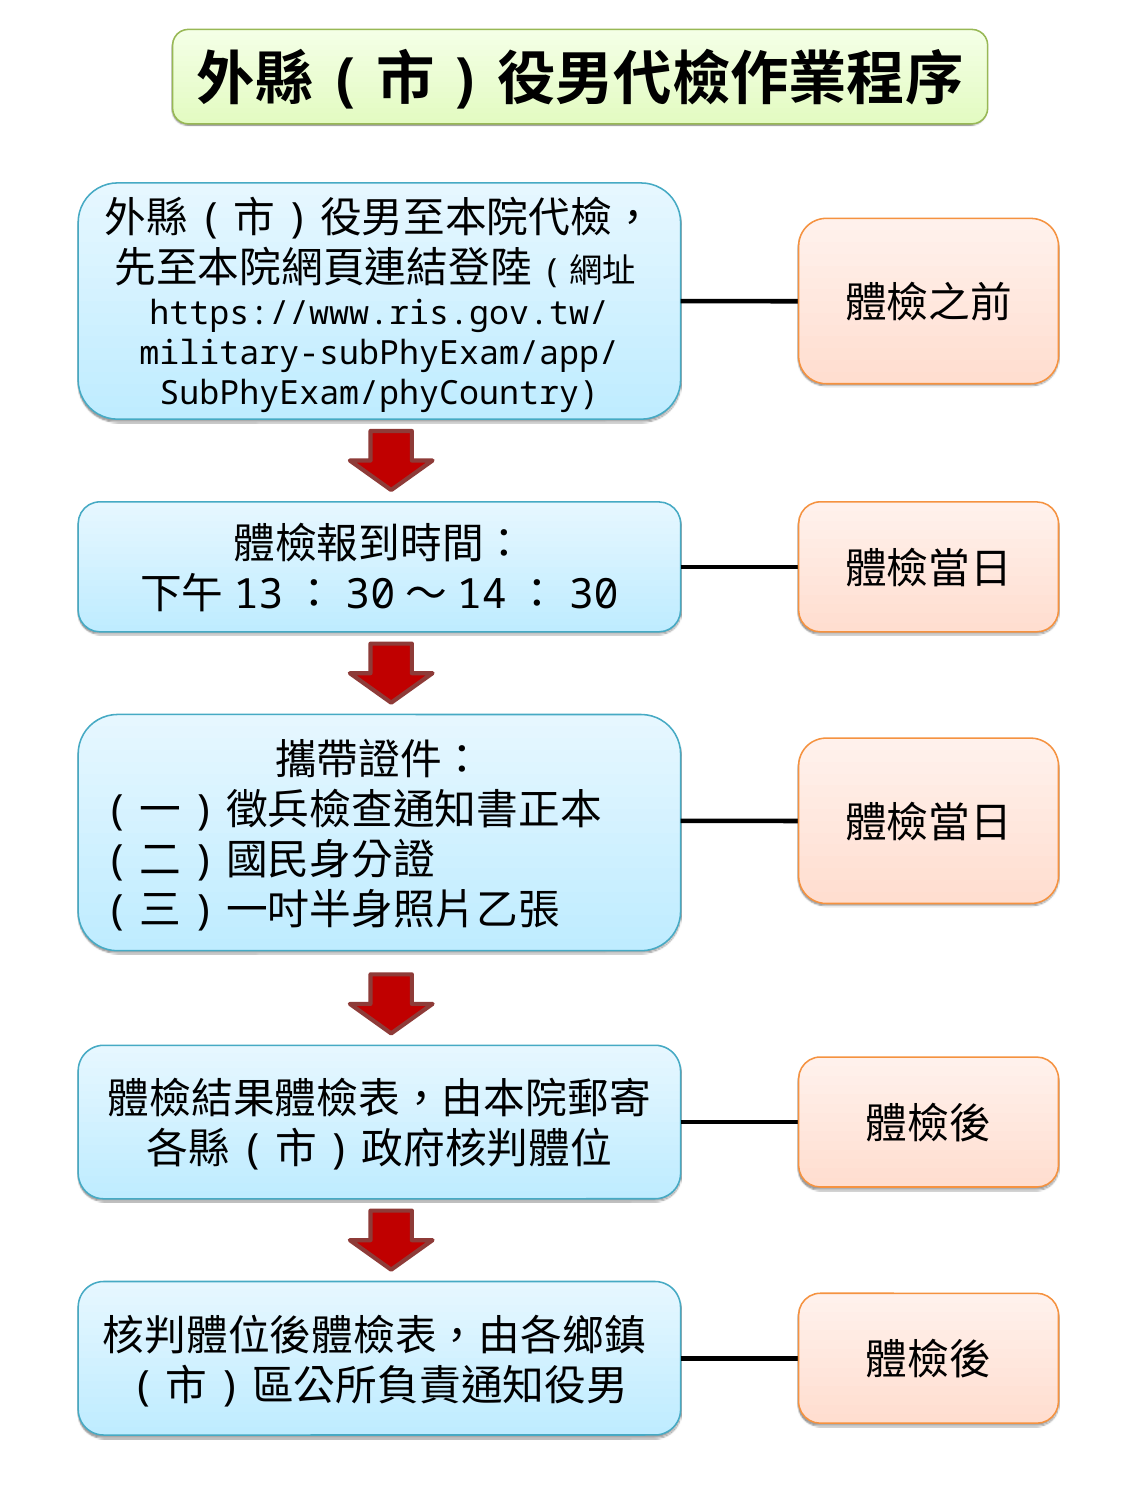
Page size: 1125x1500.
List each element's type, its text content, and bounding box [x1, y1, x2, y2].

text_box 體檢報到時間： 下午13：30～14：30 [78, 501, 681, 632]
text_box 體檢後 [798, 1293, 1059, 1424]
text_box 外縣(市)役男代檢作業程序 [172, 29, 988, 124]
text_box [349, 643, 433, 703]
text_box 核判體位後體檢表，由各鄉鎮(市)區公所負責通知役男 [78, 1281, 681, 1436]
text_box [349, 1210, 433, 1270]
text_box 體檢結果體檢表，由本院郵寄各縣(市)政府核判體位 [78, 1045, 681, 1199]
text_box [349, 974, 433, 1034]
text_box 外縣(市)役男至本院代檢，先至本院網頁連結登陸(網址https://www.ris.gov.tw/military-subPhyExam/app/SubPhyExam/phyCountry) [78, 182, 681, 420]
text_box [349, 430, 433, 491]
text_box 體檢後 [798, 1057, 1059, 1188]
text_box 體檢之前 [798, 218, 1059, 384]
text_box 攜帶證件： (一)徵兵檢查通知書正本 (二)國民身分證 (三)一吋半身照片乙張 [78, 714, 681, 951]
text_box 體檢當日 [798, 501, 1059, 632]
text_box 體檢當日 [798, 738, 1059, 904]
